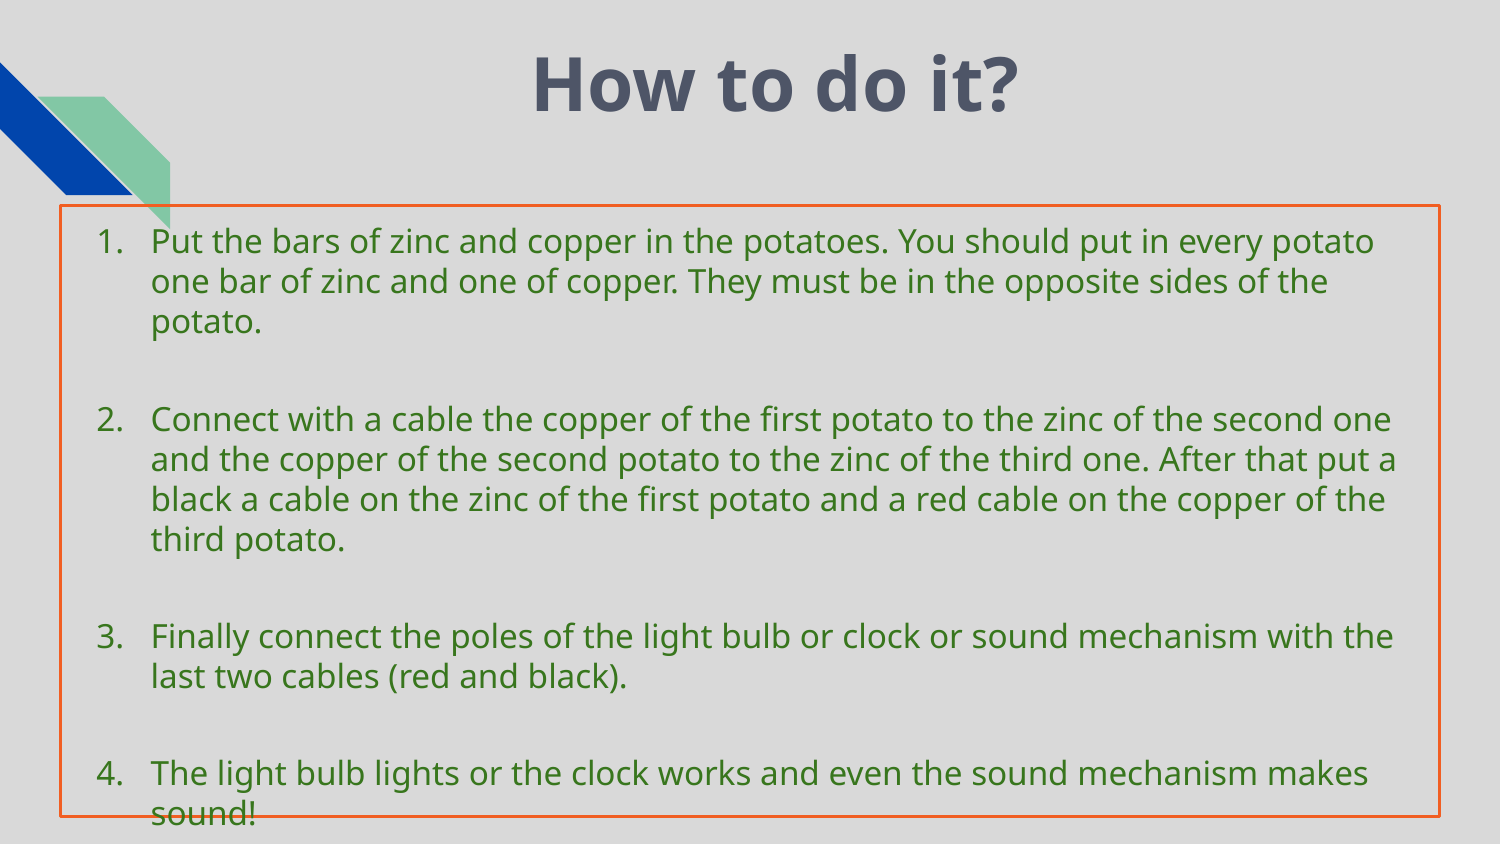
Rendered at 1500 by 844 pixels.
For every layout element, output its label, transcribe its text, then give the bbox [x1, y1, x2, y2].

title How to do it? [197, 15, 1353, 166]
list Put the bars of zinc and copper in the potatoes. You should put in every potato one bar of zinc and one of copper. They must be in the opposite sides of the potato. Connect with a cable the copper of the first potato to the zinc of the second one and the copper of the second potato to the zinc of the third one. After that put a black a cable on the zinc of the first potato and a red cable on the copper of the third potato. Finally connect the poles of the light bulb or clock or sound mechanism with the last two cables (red and black). The light bulb lights or the clock works and even the sound mechanism makes sound! (In the next slide you will see a picture on how to do it) [60, 205, 1440, 817]
